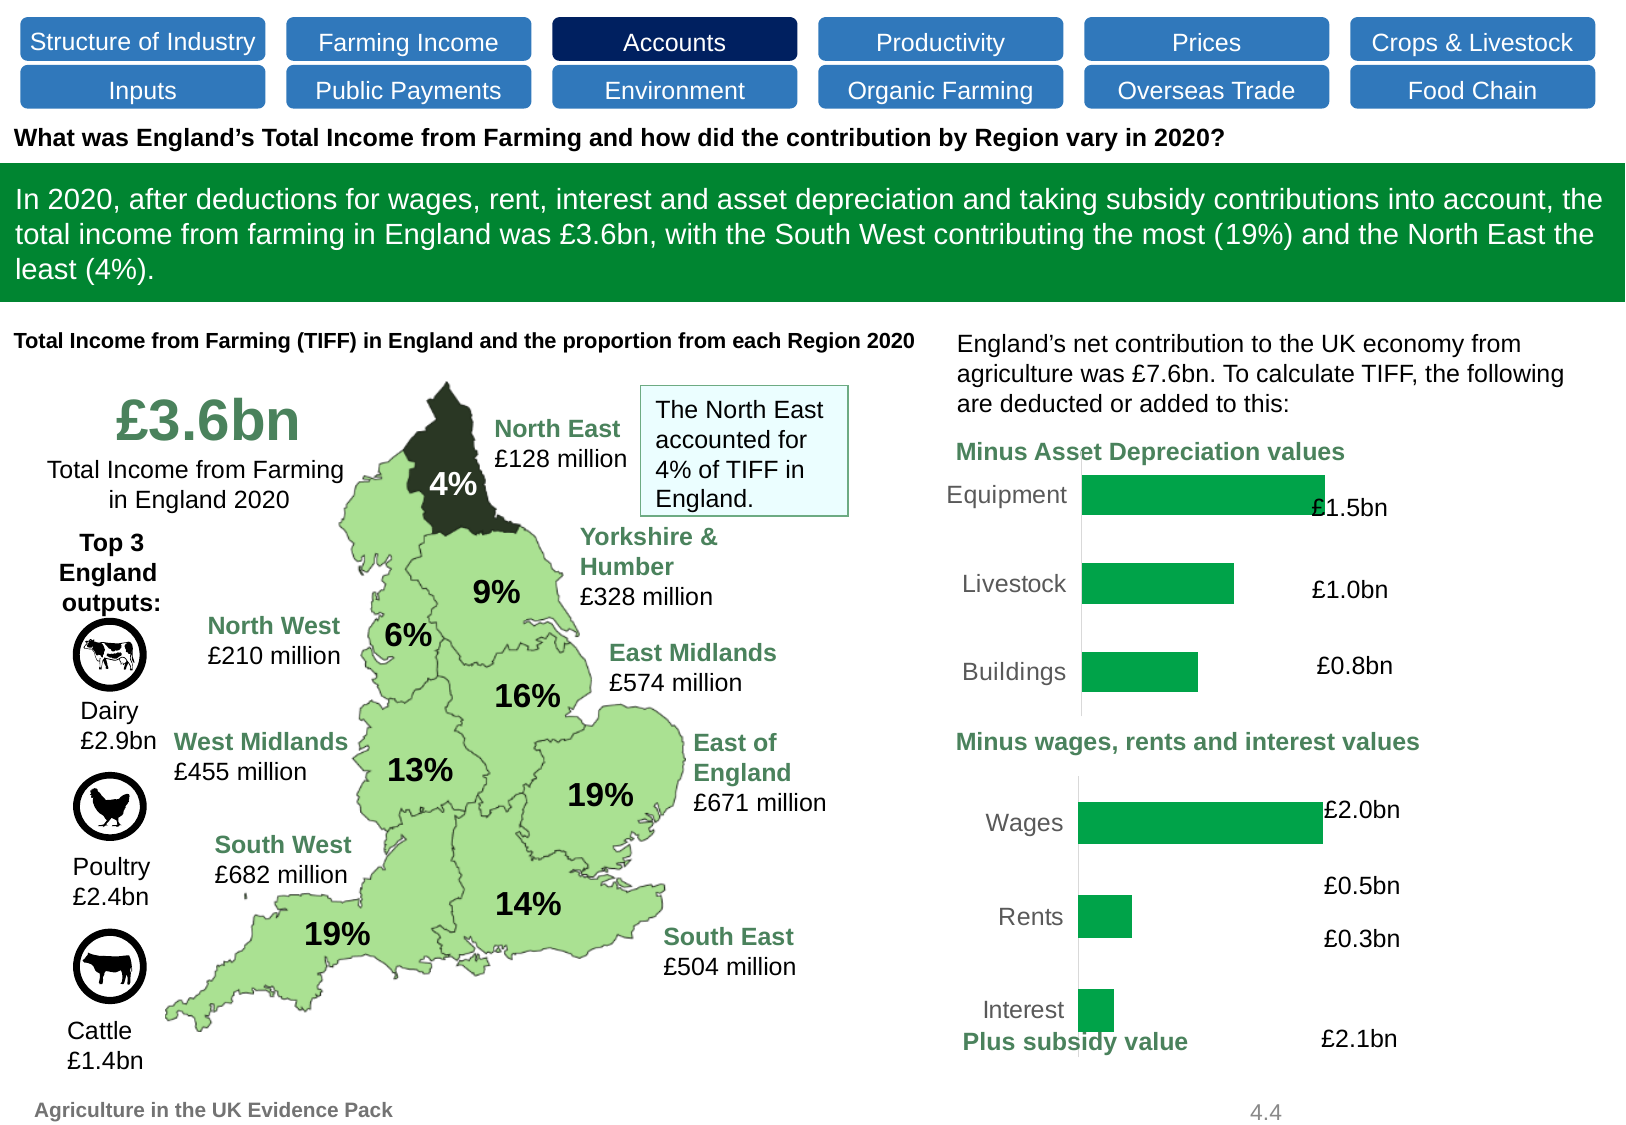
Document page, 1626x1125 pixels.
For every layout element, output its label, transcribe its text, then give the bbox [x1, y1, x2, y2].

text_box North East £128 million [479, 404, 640, 481]
text_box Yorkshire & Humber £328 million [564, 513, 809, 620]
text_box 4% [414, 454, 581, 510]
text_box Inputs [20, 64, 266, 109]
picture [60, 754, 147, 841]
text_box Minus wages, rents and interest values [940, 717, 1460, 764]
text_box Crops & Livestock [1350, 17, 1596, 61]
text_box Agriculture in the UK Evidence Pack [34, 1097, 393, 1122]
text_box Total Income from Farming (TIFF) in England and the proportion from each Region 2020 [0, 319, 941, 360]
text_box Productivity [818, 17, 1064, 61]
text_box Top 3 England outputs: [20, 518, 203, 616]
text_box Public Payments [286, 64, 532, 109]
text_box 4.4 [1235, 1081, 1601, 1125]
text_box £3.6bn [102, 374, 316, 446]
text_box Poultry £2.4bn [57, 843, 259, 919]
picture [203, 381, 686, 606]
text_box East of England £671 million [678, 718, 878, 826]
text_box £2.0bn [1375, 786, 1416, 831]
text_box £1.0bn [1297, 566, 1404, 611]
picture [68, 925, 147, 1005]
text_box South East £504 million [648, 913, 892, 990]
picture [165, 616, 686, 1032]
text_box £0.5bn [1375, 862, 1416, 908]
text_box Plus subsidy value [947, 1017, 1319, 1064]
text_box Food Chain [1350, 64, 1596, 109]
text_box 14% [479, 874, 646, 930]
text_box Overseas Trade [1084, 64, 1330, 109]
text_box Accounts [552, 17, 798, 61]
text_box West Midlands £455 million [158, 717, 403, 794]
text_box What was England’s Total Income from Farming and how did the contribution by Region vary in 2020? [0, 114, 1248, 160]
text_box £2.1bn [1306, 1016, 1413, 1061]
text_box 6% [369, 606, 536, 662]
text_box Dairy £2.9bn [65, 686, 267, 763]
text_box £0.8bn [1302, 642, 1409, 687]
text_box Minus Asset Depreciation values [940, 427, 1404, 474]
text_box £0.3bn [1375, 915, 1416, 960]
text_box £1.5bn [1297, 484, 1404, 529]
text_box 9% [457, 563, 624, 619]
text_box England’s net contribution to the UK economy from agriculture was £7.6bn. To calculate TIFF, the following are deducted or added to this: [941, 319, 1603, 426]
chart [937, 445, 1365, 722]
text_box Farming Income [286, 17, 532, 61]
text_box East Midlands £574 million [594, 629, 838, 706]
text_box Total Income from Farming in England 2020 [32, 446, 367, 521]
text_box 13% [372, 740, 538, 796]
text_box Prices [1084, 17, 1330, 61]
text_box 19% [289, 904, 456, 960]
chart [974, 770, 1375, 1017]
text_box Structure of Industry [20, 17, 266, 61]
text_box South West £682 million [199, 821, 443, 897]
text_box 19% [552, 765, 678, 822]
picture [72, 617, 147, 686]
text_box Cattle £1.4bn [52, 1007, 254, 1084]
text_box North West £210 million [192, 601, 436, 678]
text_box Organic Farming [818, 64, 1064, 109]
text_box In 2020, after deductions for wages, rent, interest and asset depreciation and taking subsidy contributions into account, the total income from farming in England was £3.6bn, with the South West contributing the most (19%) and the North East the least (4%). [0, 163, 1625, 302]
text_box The North East accounted for 4% of TIFF in England. [640, 385, 848, 517]
text_box 16% [479, 666, 646, 722]
text_box Environment [552, 64, 798, 109]
